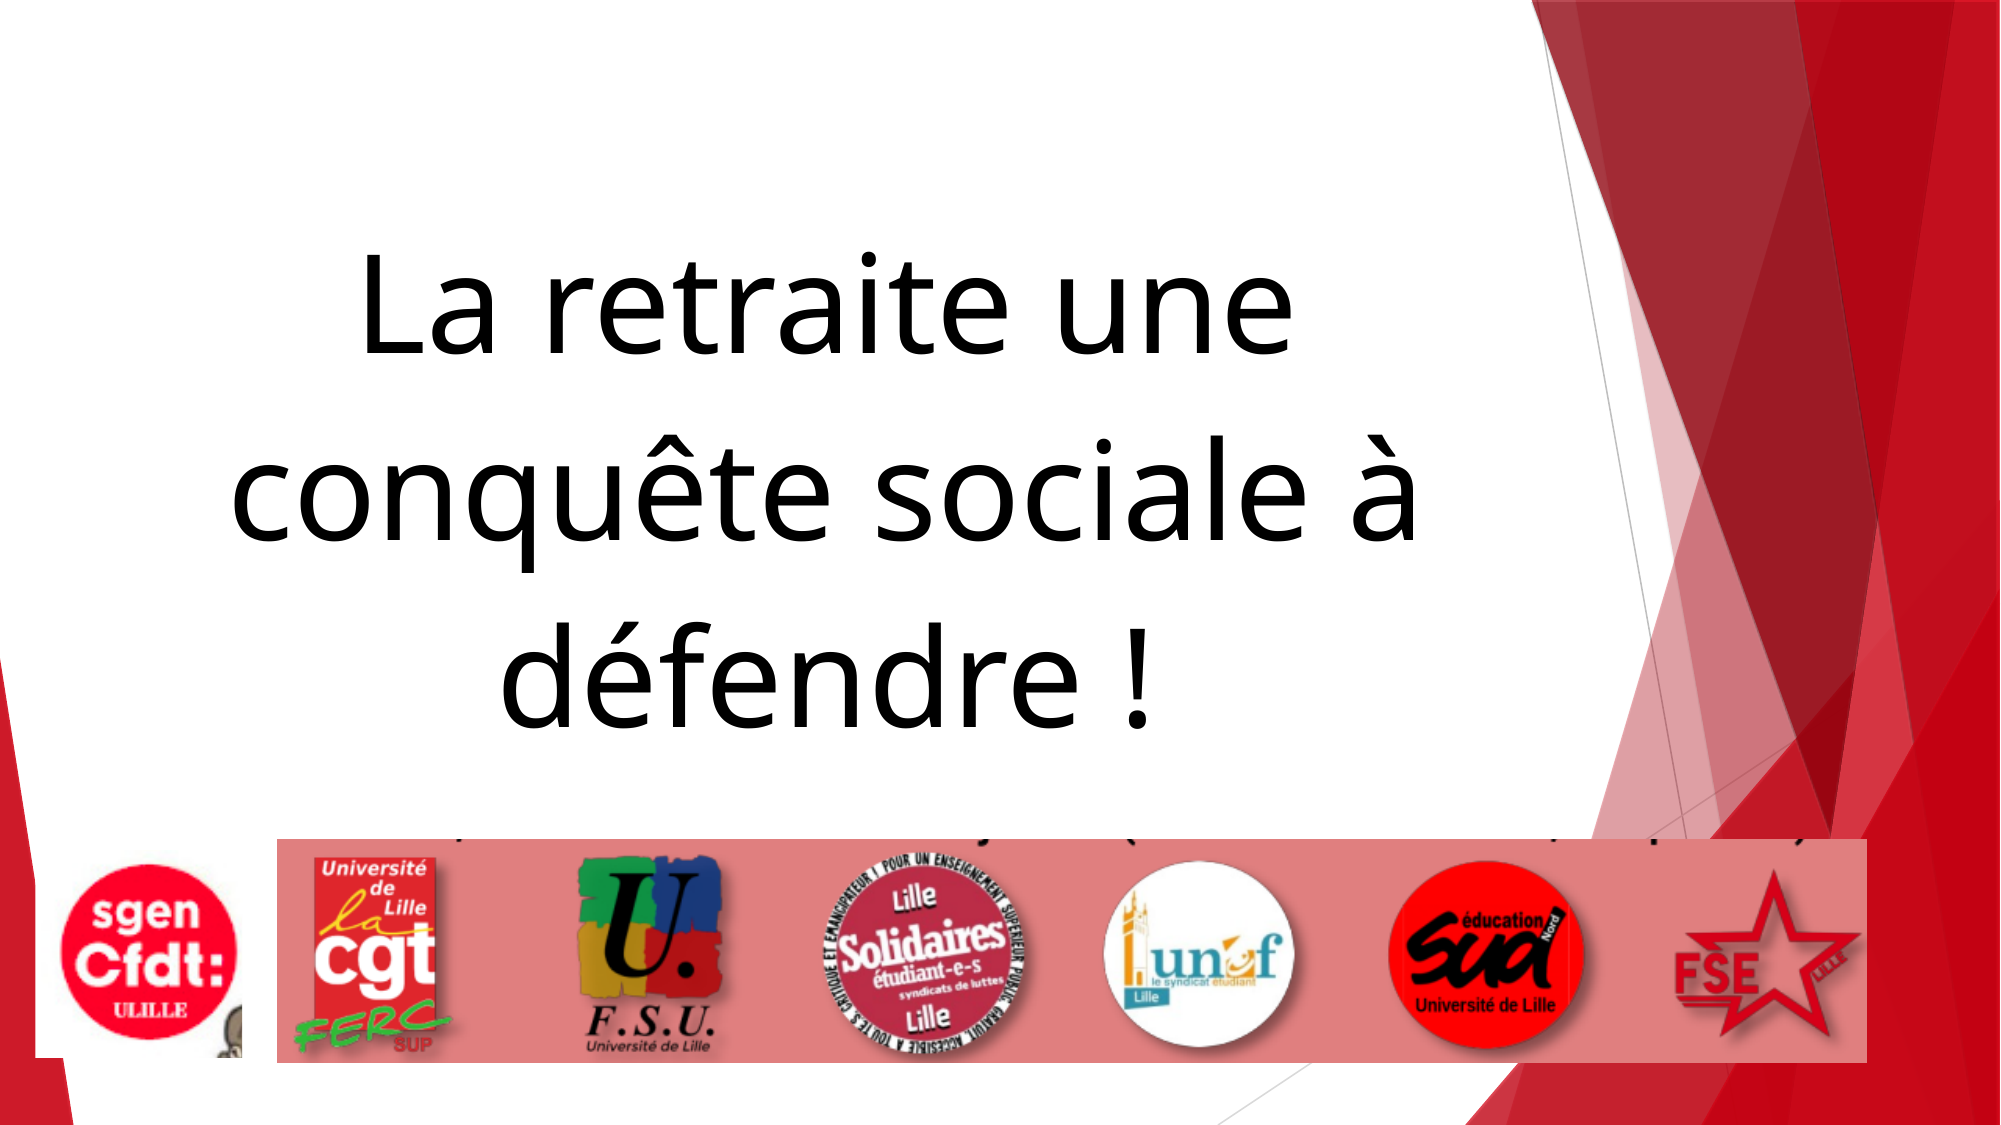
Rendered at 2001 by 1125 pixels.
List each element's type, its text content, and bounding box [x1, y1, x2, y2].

subtitle La retraite une conquête sociale à défendre ! [82, 217, 1571, 758]
picture [277, 839, 1867, 1063]
picture [35, 850, 243, 1058]
